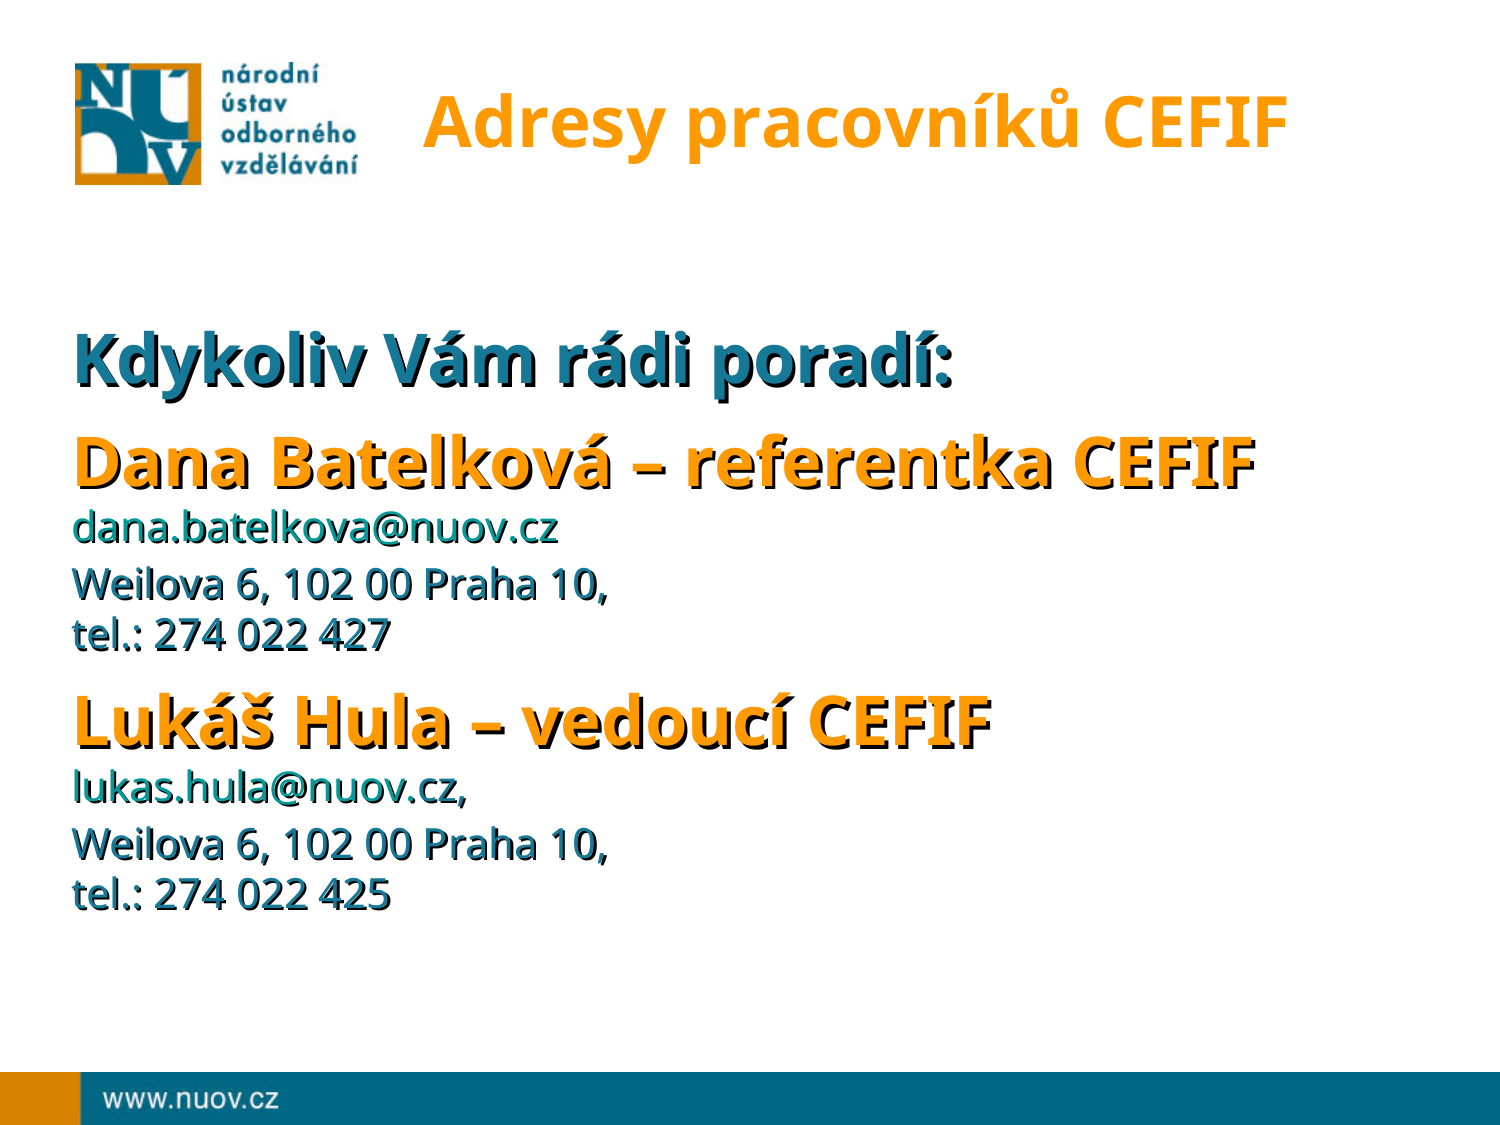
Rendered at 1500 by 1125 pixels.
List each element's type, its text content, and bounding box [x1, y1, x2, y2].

text_box [0, 1072, 1500, 1125]
text_box [75, 62, 358, 185]
text_box Kdykoliv Vám rádi poradí: Dana Batelková – referentka CEFIF dana.batelkova@nuov.cz Weilova 6, 102 00 Praha 10, tel.: 274 022 427 Lukáš Hula – vedoucí CEFIF lukas.hula@nuov.cz, Weilova 6, 102 00 Praha 10, tel.: 274 022 425 [56, 287, 1444, 975]
title Adresy pracovníků CEFIF [399, 26, 1500, 212]
